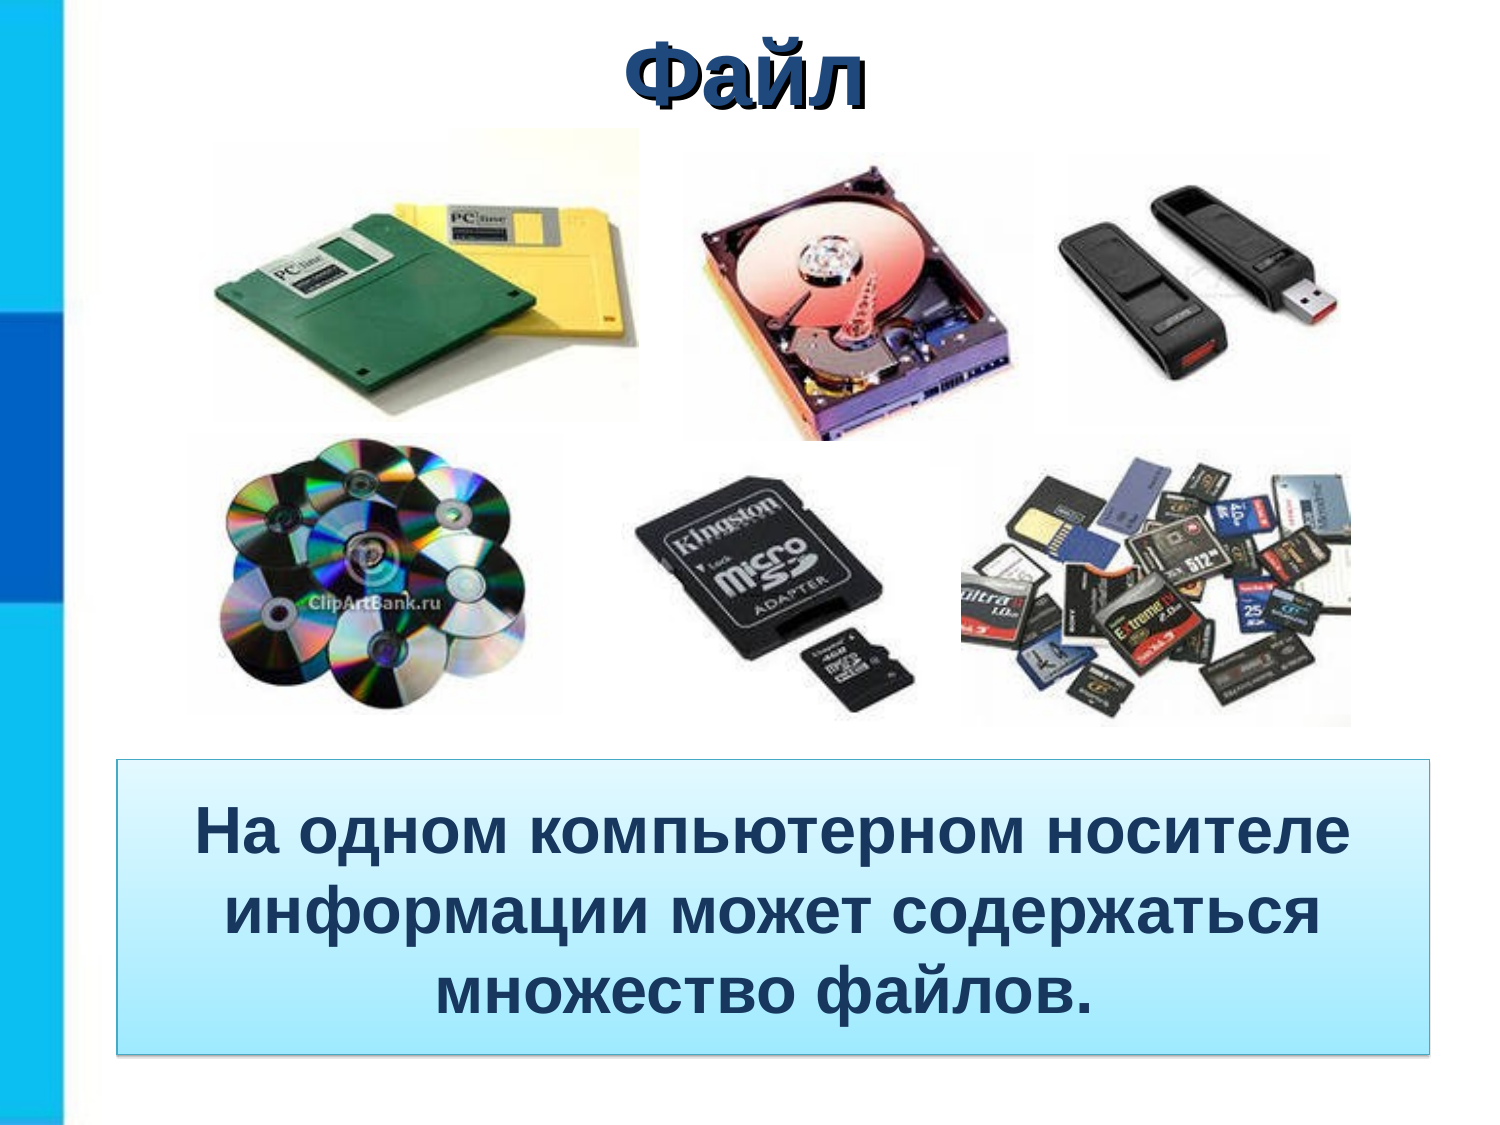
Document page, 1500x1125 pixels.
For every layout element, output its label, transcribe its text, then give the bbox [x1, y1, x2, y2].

title На одном компьютерном носителе информации может содержаться множество файлов. [117, 759, 1430, 1055]
picture [0, 0, 1500, 1125]
text_box Файл [260, 0, 1231, 138]
